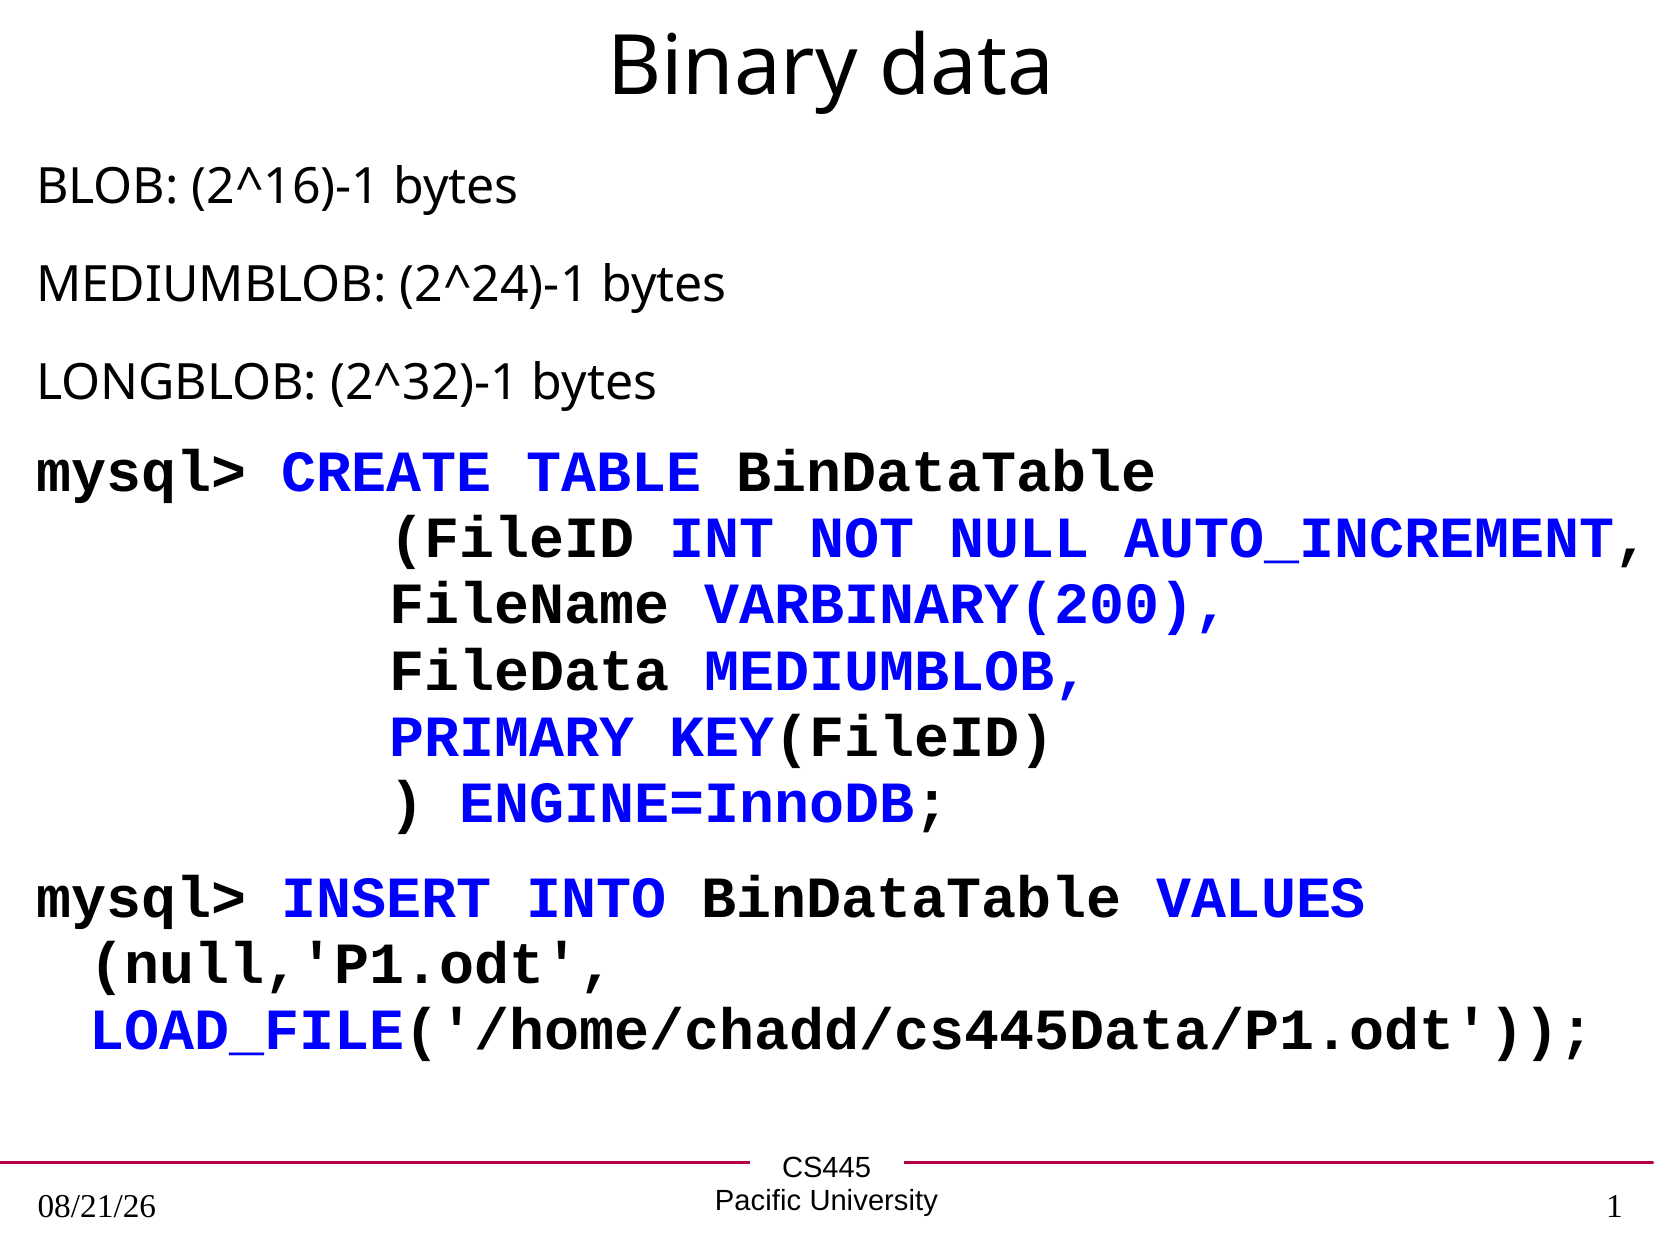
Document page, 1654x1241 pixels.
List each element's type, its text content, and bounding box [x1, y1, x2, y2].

list BLOB: (2^16)-1 bytes MEDIUMBLOB: (2^24)-1 bytes LONGBLOB: (2^32)-1 bytes mysql> CREATE TABLE BinDataTable (FileID INT NOT NULL AUTO_INCREMENT, FileName VARBINARY(200), FileData MEDIUMBLOB, PRIMARY KEY(FileID) ) ENGINE=InnoDB; mysql> INSERT INTO BinDataTable VALUES (null,'P1.odt', LOAD_FILE('/home/chadd/cs445Data/P1.odt')); [18, 150, 1654, 1111]
title Binary data [86, 11, 1576, 113]
